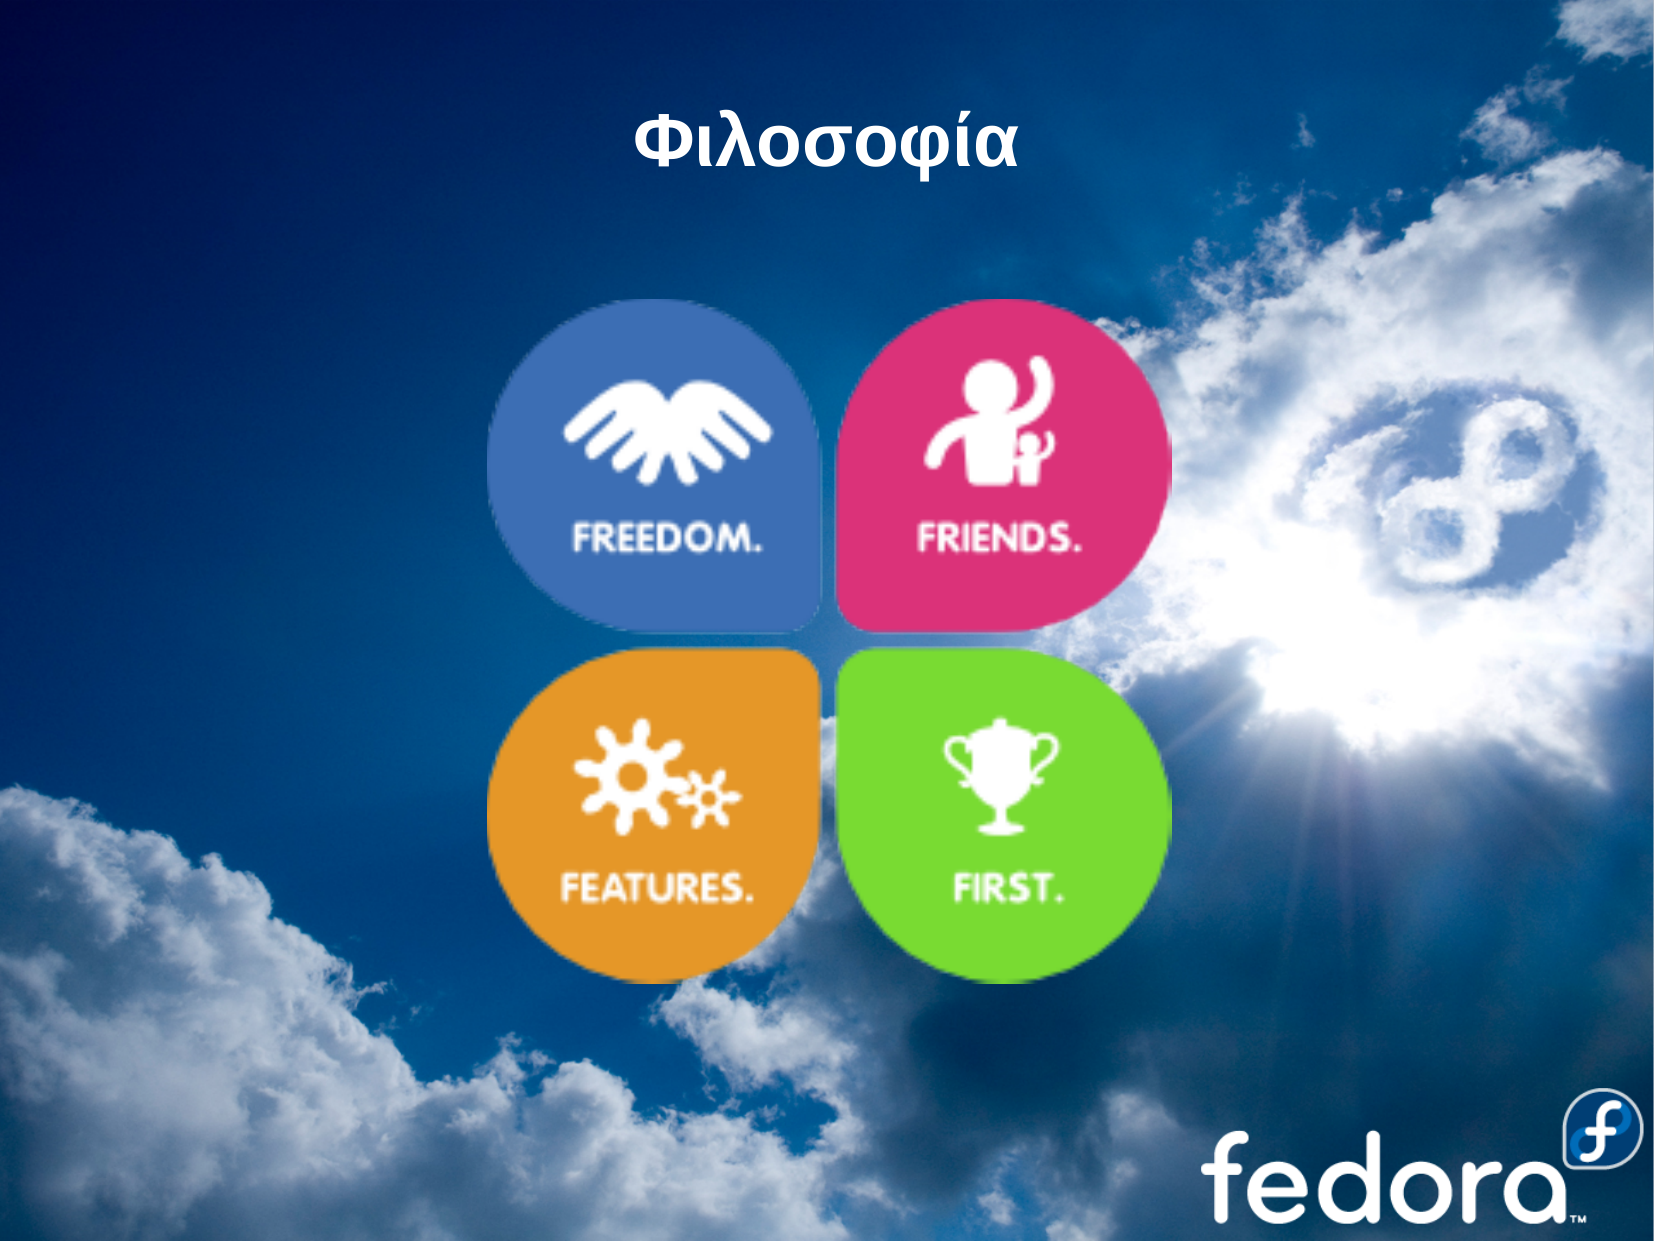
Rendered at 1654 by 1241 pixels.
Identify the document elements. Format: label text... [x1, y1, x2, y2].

picture [0, 0, 1654, 1241]
subtitle Φιλοσοφία [82, 56, 1571, 226]
